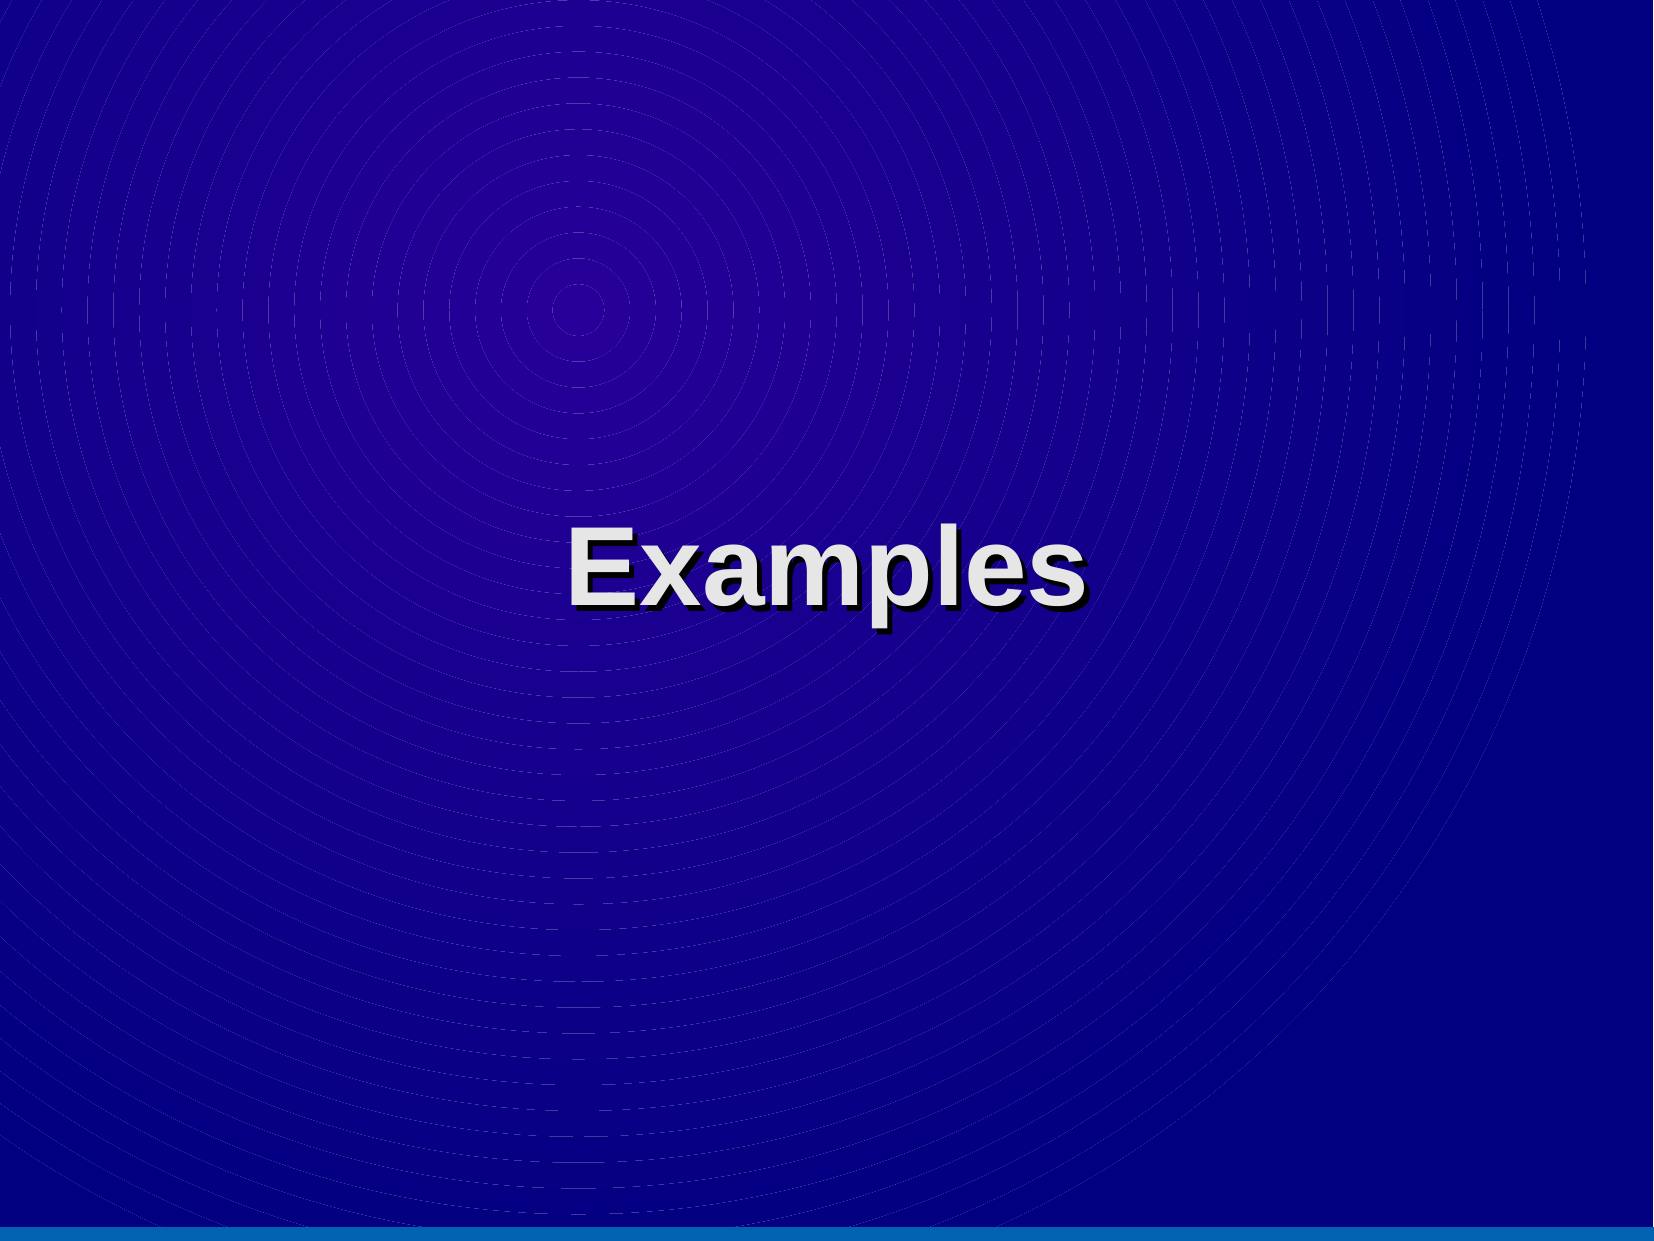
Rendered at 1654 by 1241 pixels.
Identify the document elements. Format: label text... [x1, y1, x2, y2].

title Examples [121, 463, 1533, 671]
